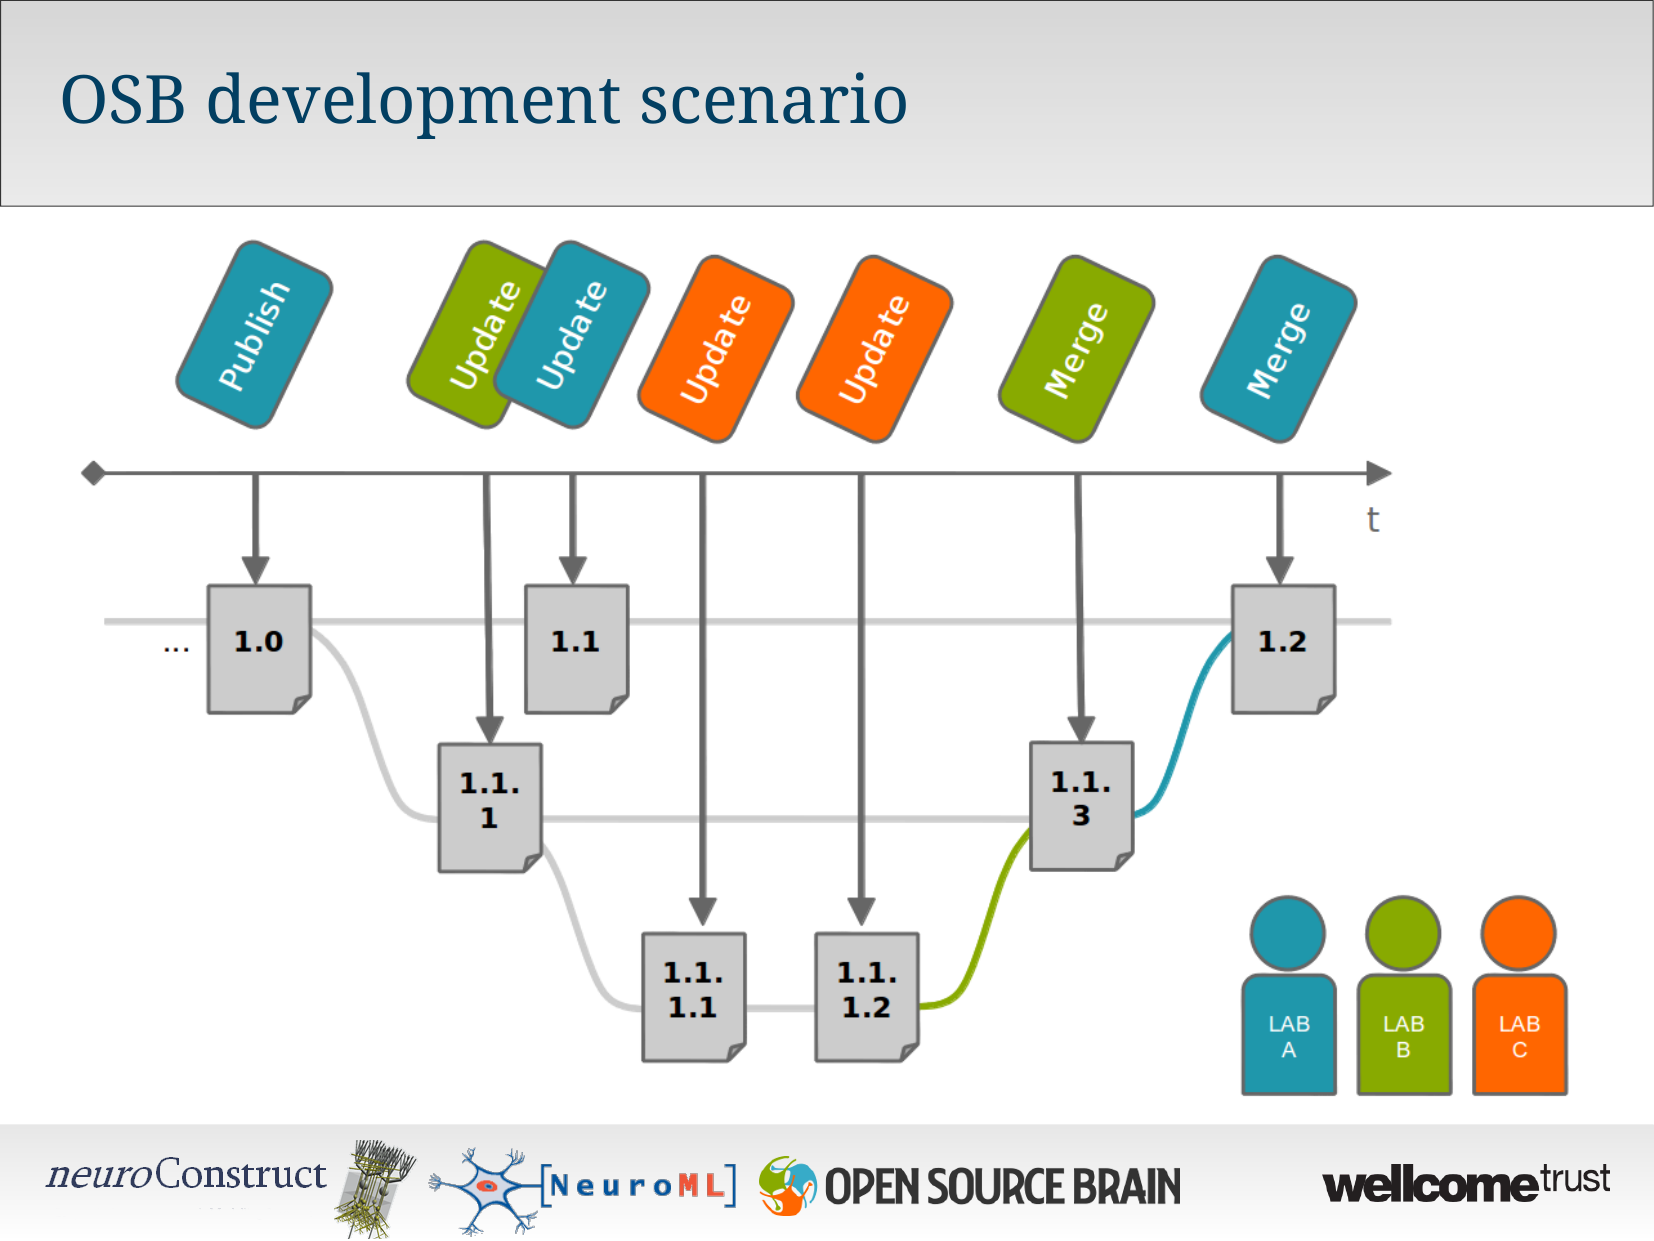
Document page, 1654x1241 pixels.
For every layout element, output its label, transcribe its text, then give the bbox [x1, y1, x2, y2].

picture [759, 1156, 1180, 1216]
picture [32, 1140, 419, 1239]
picture [1322, 1164, 1610, 1202]
text_box OSB development scenario [59, 29, 1591, 174]
picture [67, 215, 1587, 1118]
picture [428, 1147, 736, 1237]
